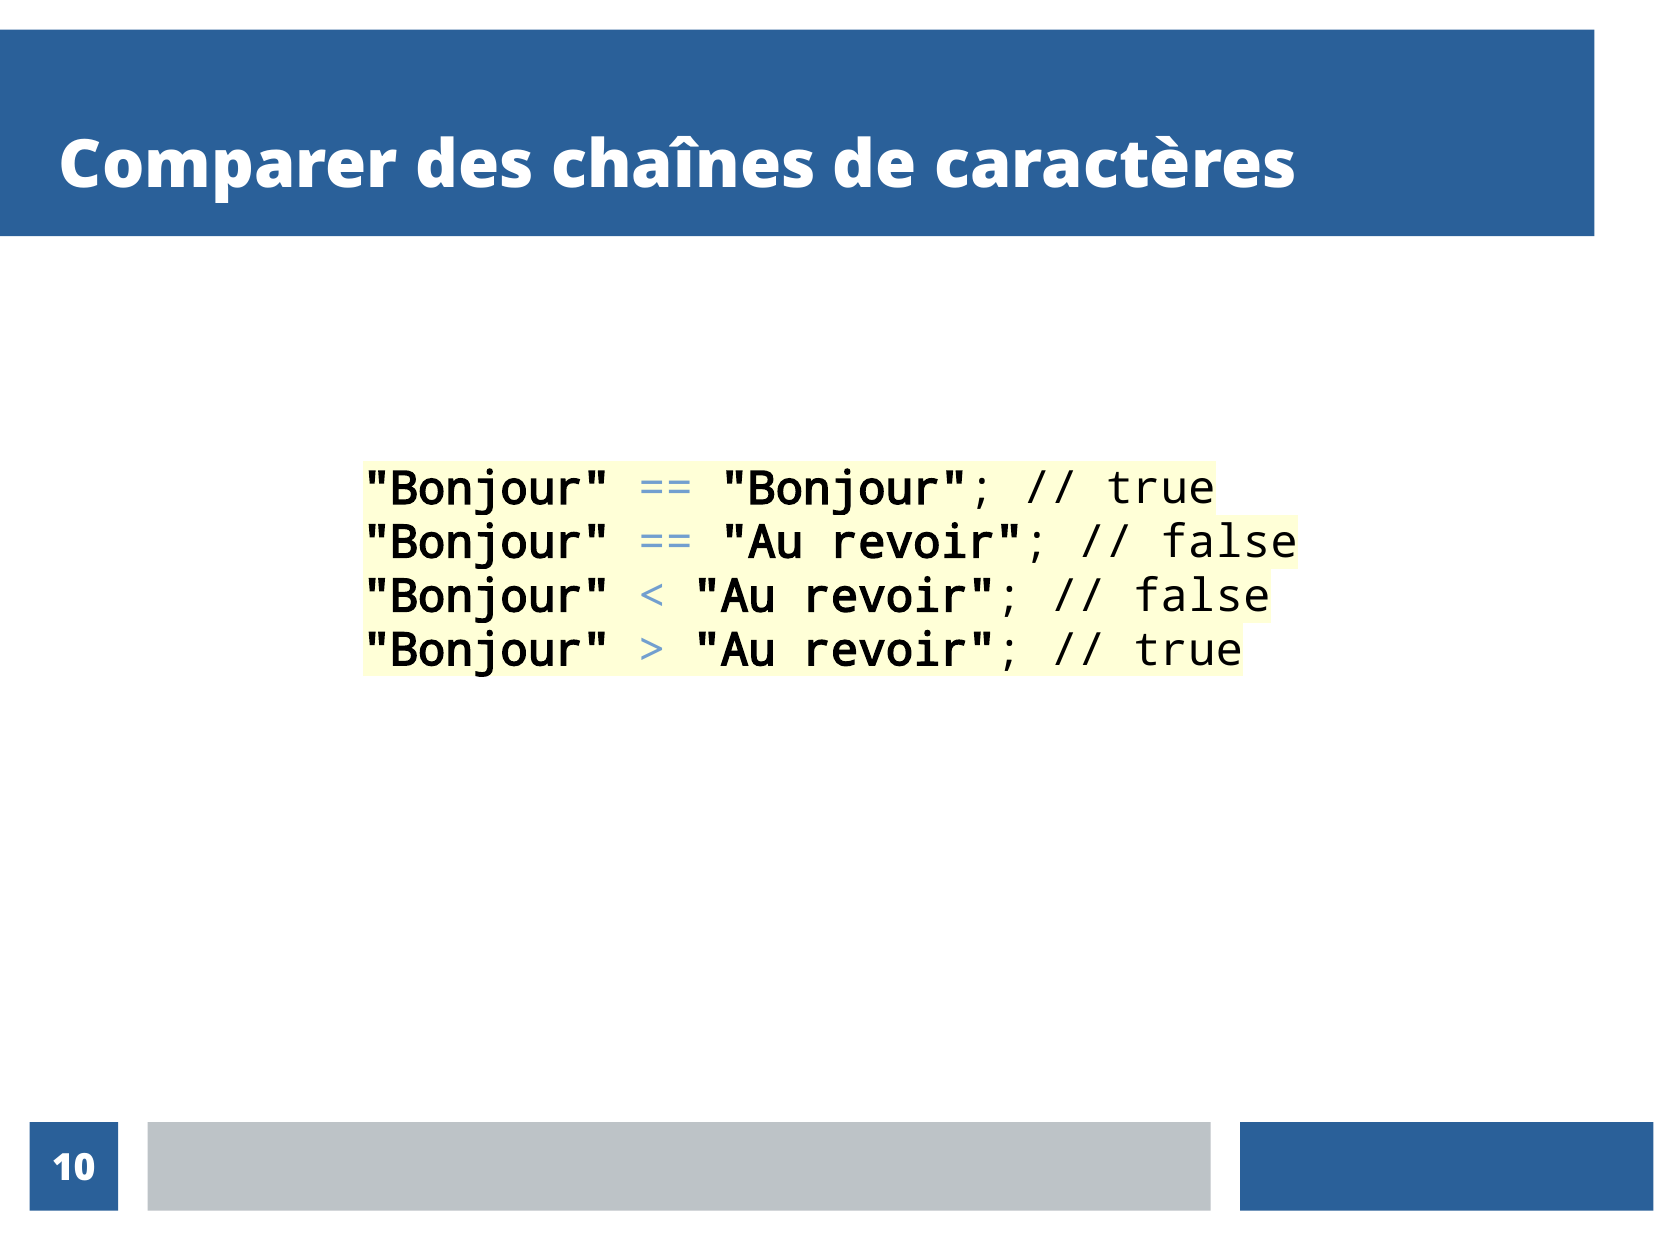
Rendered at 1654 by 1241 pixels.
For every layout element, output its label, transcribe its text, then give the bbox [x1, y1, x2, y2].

text_box "Bonjour" == "Bonjour"; // true "Bonjour" == "Au revoir"; // false "Bonjour" < "Au revoir"; // false "Bonjour" > "Au revoir"; // true [348, 453, 1329, 728]
title Comparer des chaînes de caractères [59, 59, 1595, 207]
